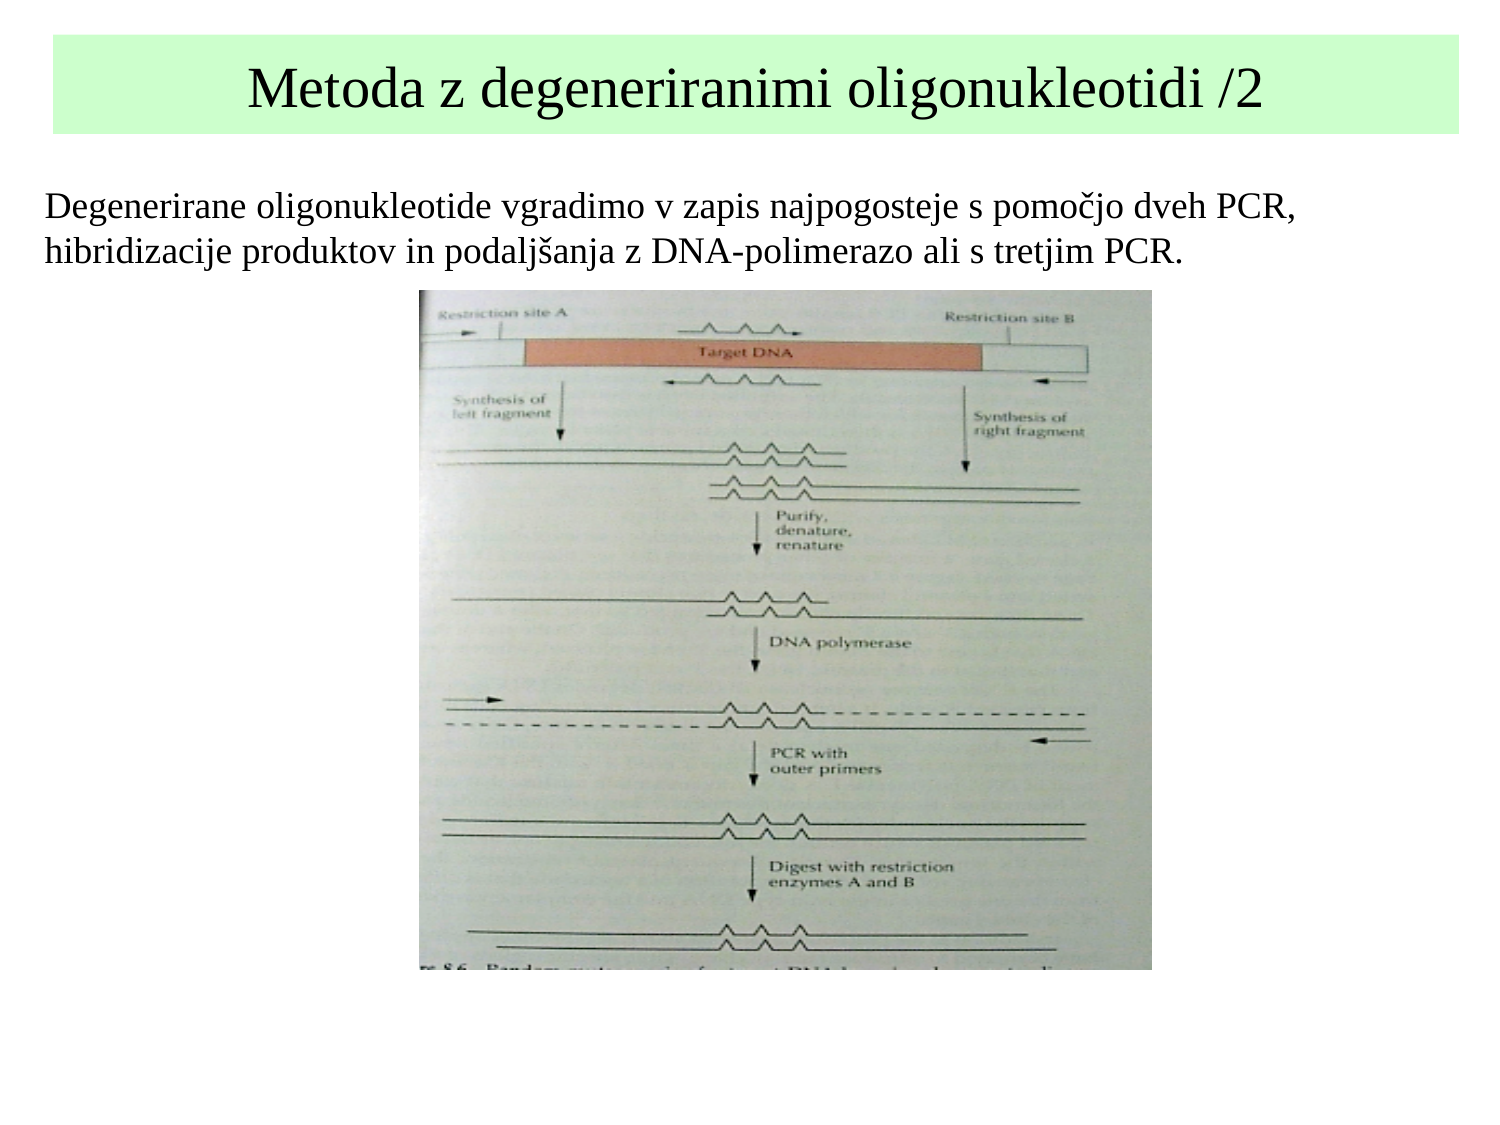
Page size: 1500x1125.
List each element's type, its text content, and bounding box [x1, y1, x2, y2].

picture [419, 290, 1152, 970]
title Metoda z degeneriranimi oligonukleotidi /2 [53, 34, 1459, 134]
list Degenerirane oligonukleotide vgradimo v zapis najpogosteje s pomočjo dveh PCR, hibridizacije produktov in podaljšanja z DNA-polimerazo ali s tretjim PCR. [29, 173, 1471, 291]
